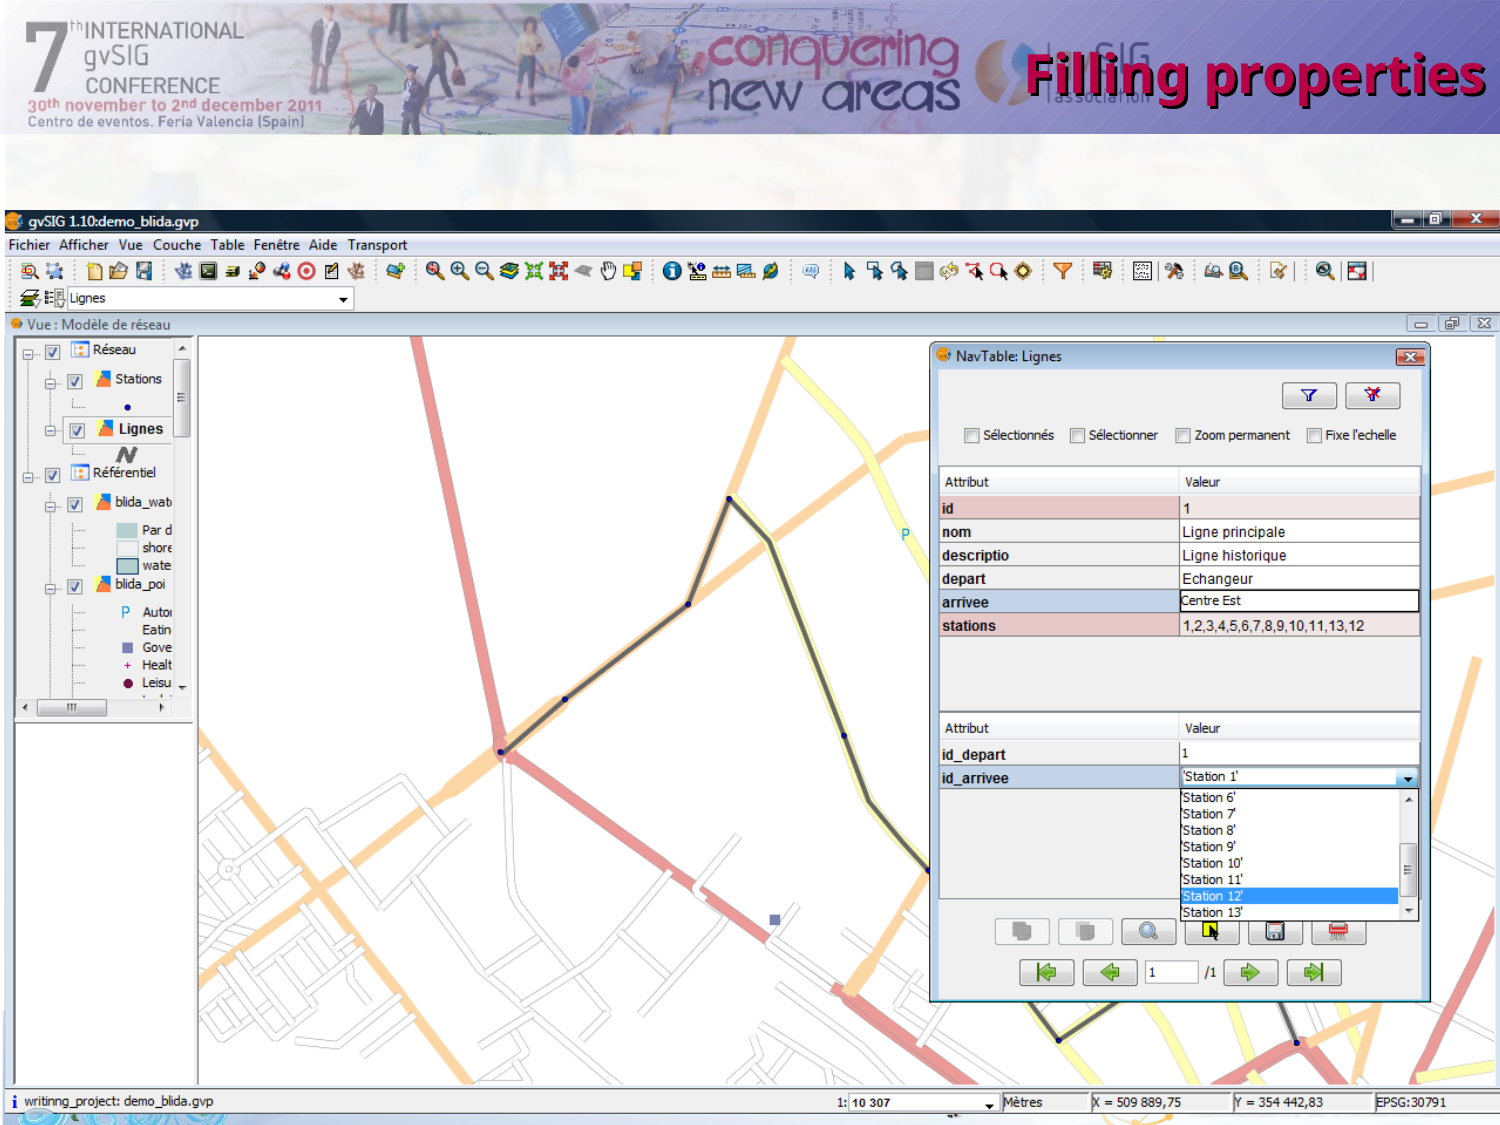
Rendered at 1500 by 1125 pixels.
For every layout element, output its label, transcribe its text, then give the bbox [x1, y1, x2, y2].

picture [2, 134, 1500, 1125]
title Filling properties [0, 0, 1500, 134]
